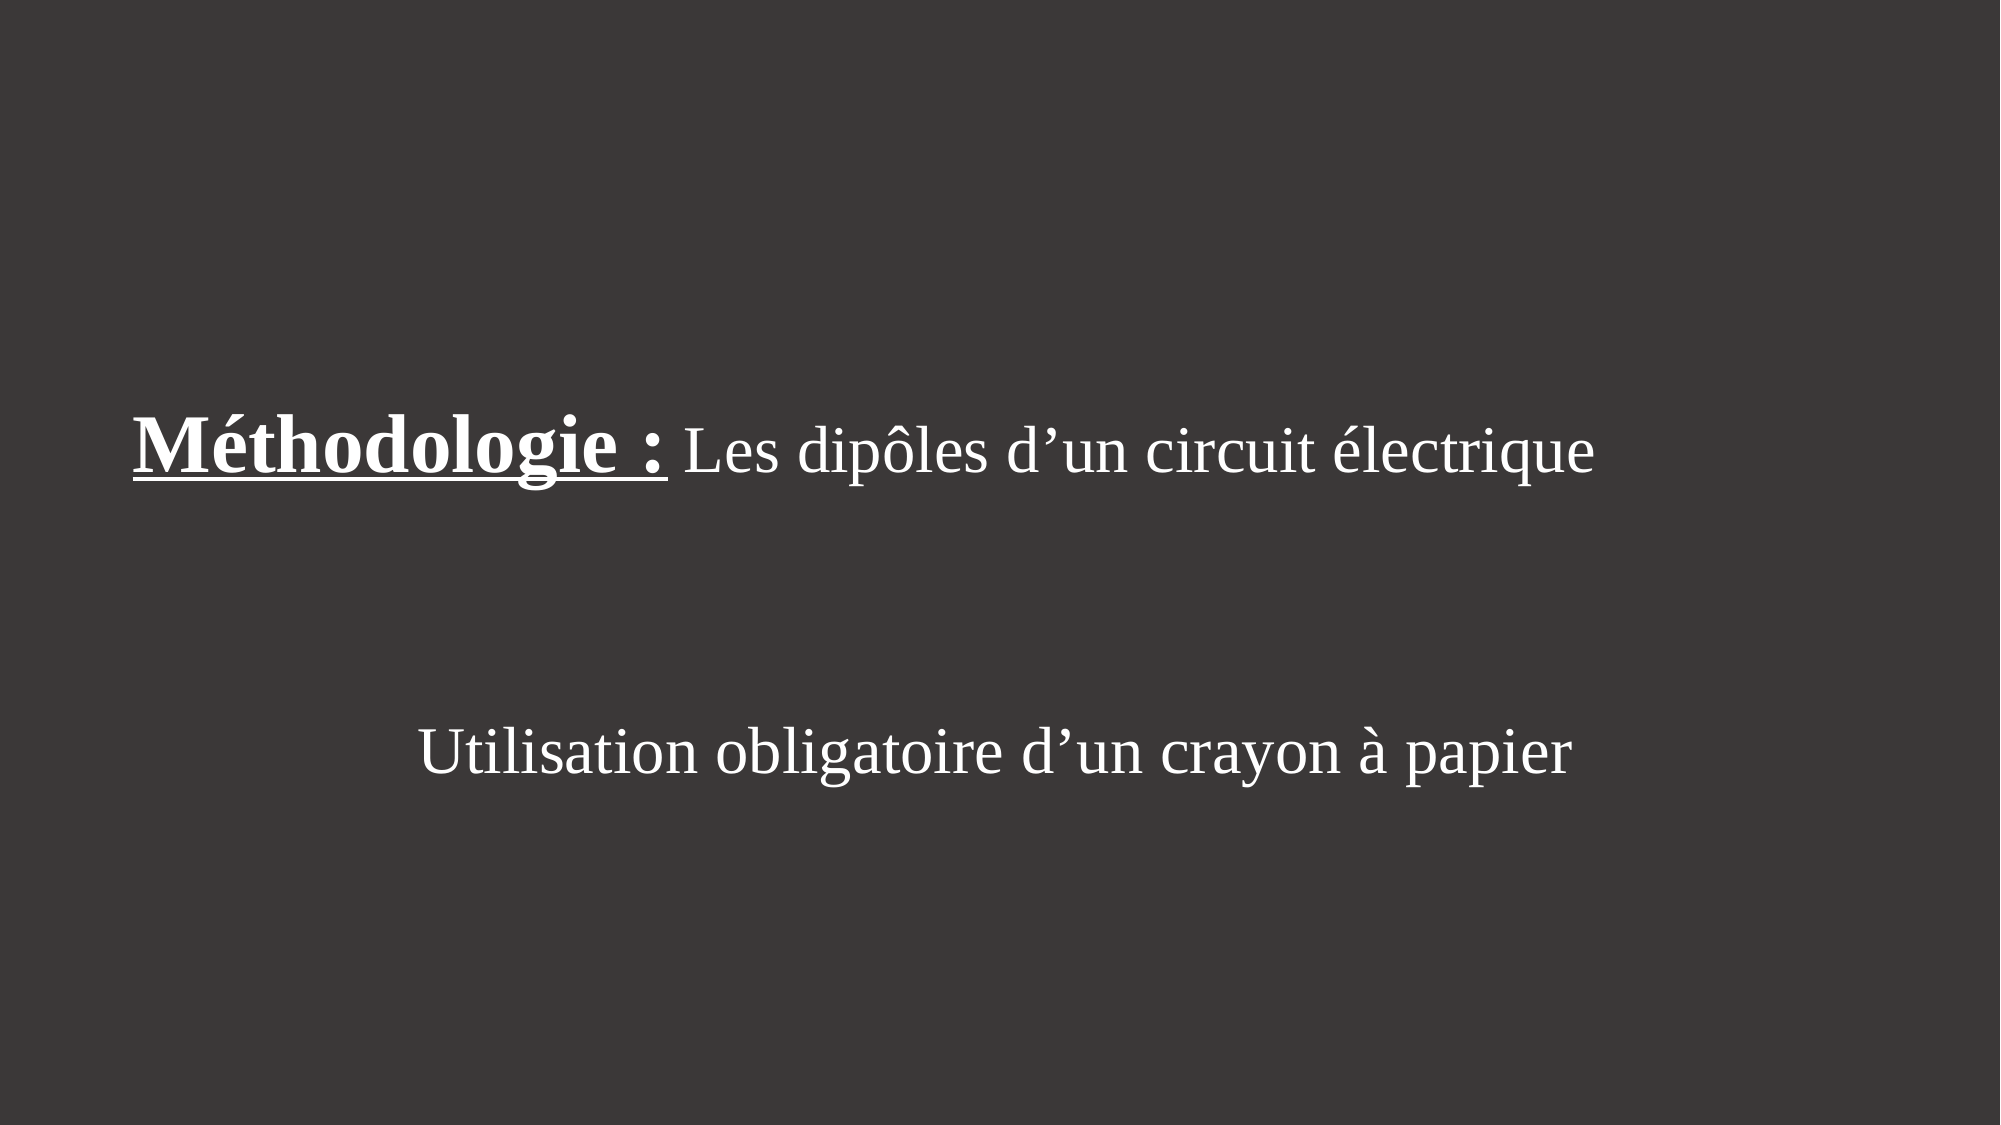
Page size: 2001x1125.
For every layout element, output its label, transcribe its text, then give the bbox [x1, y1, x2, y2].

text_box Méthodologie : Les dipôles d’un circuit électrique [117, 381, 1874, 498]
text_box Utilisation obligatoire d’un crayon à papier [117, 699, 1874, 796]
